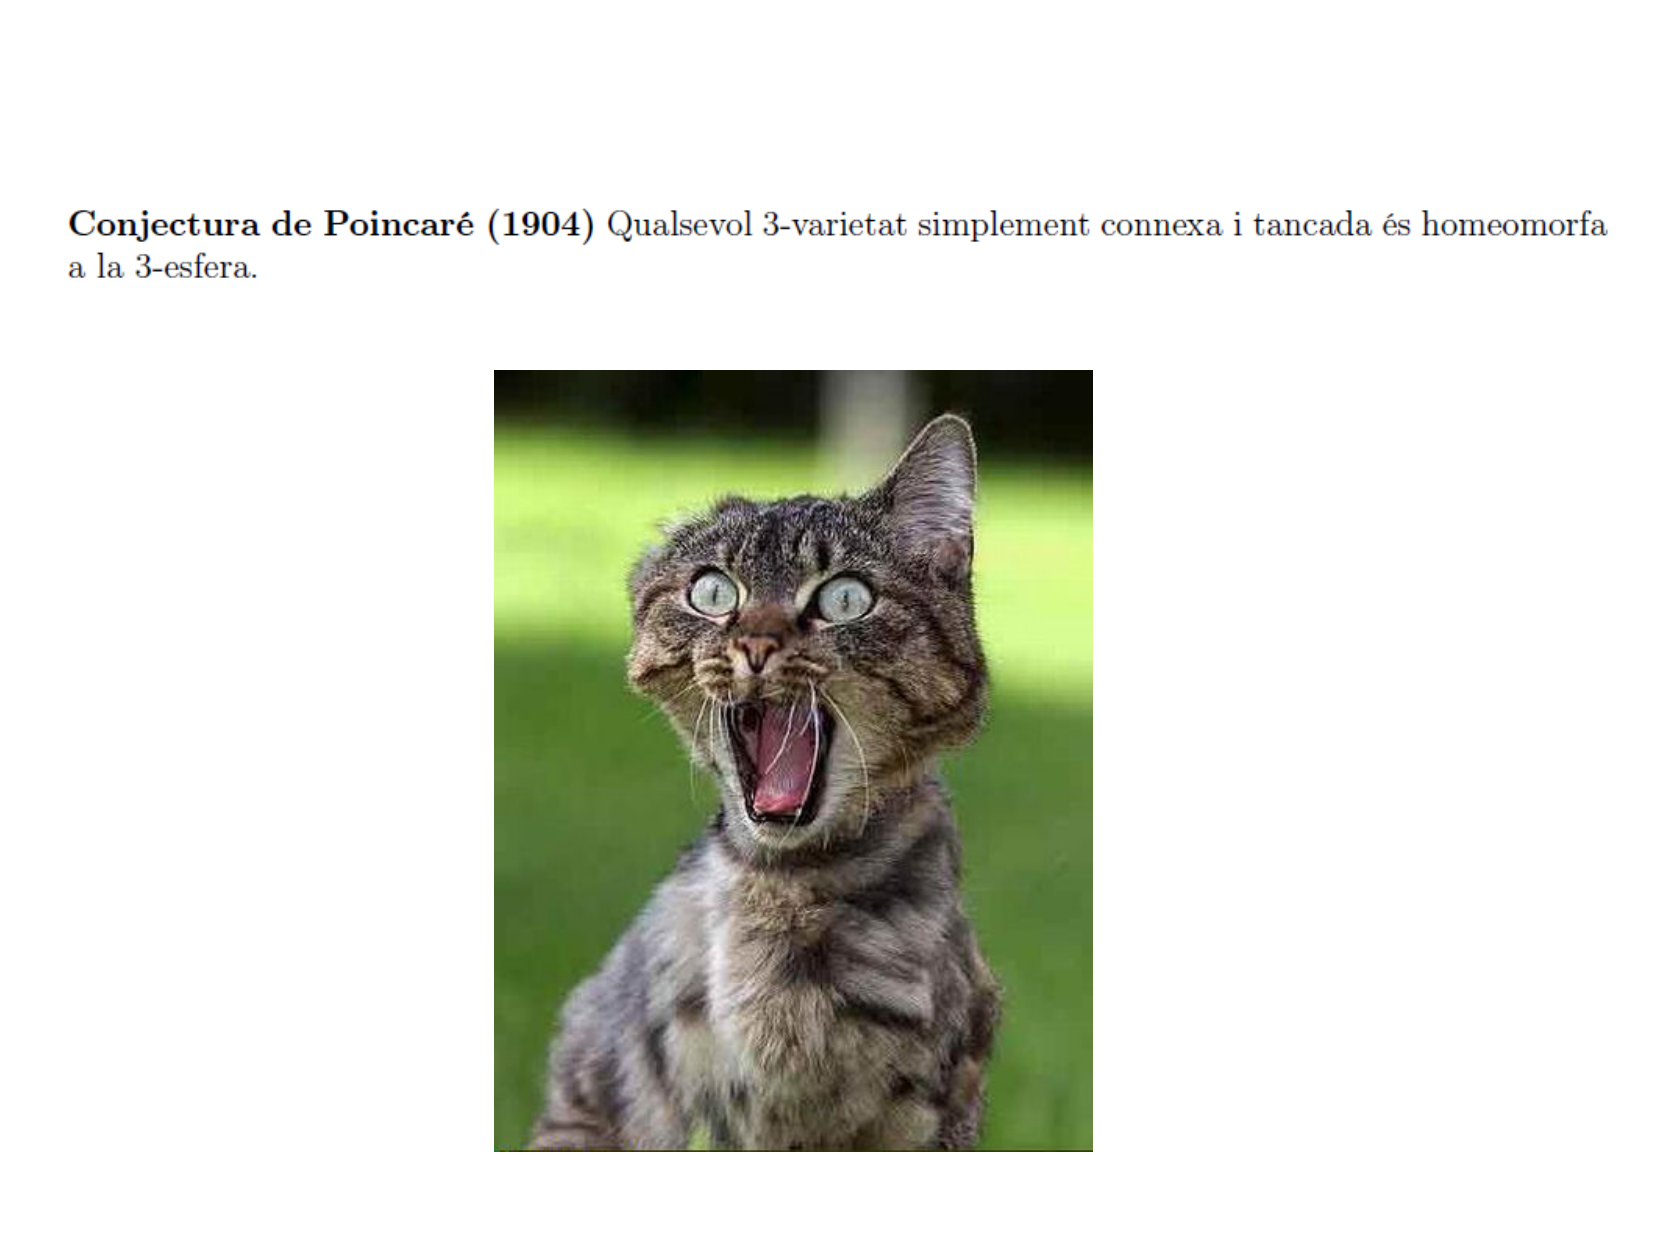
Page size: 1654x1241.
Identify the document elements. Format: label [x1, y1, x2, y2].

picture [56, 173, 1625, 325]
picture [494, 370, 1093, 1152]
